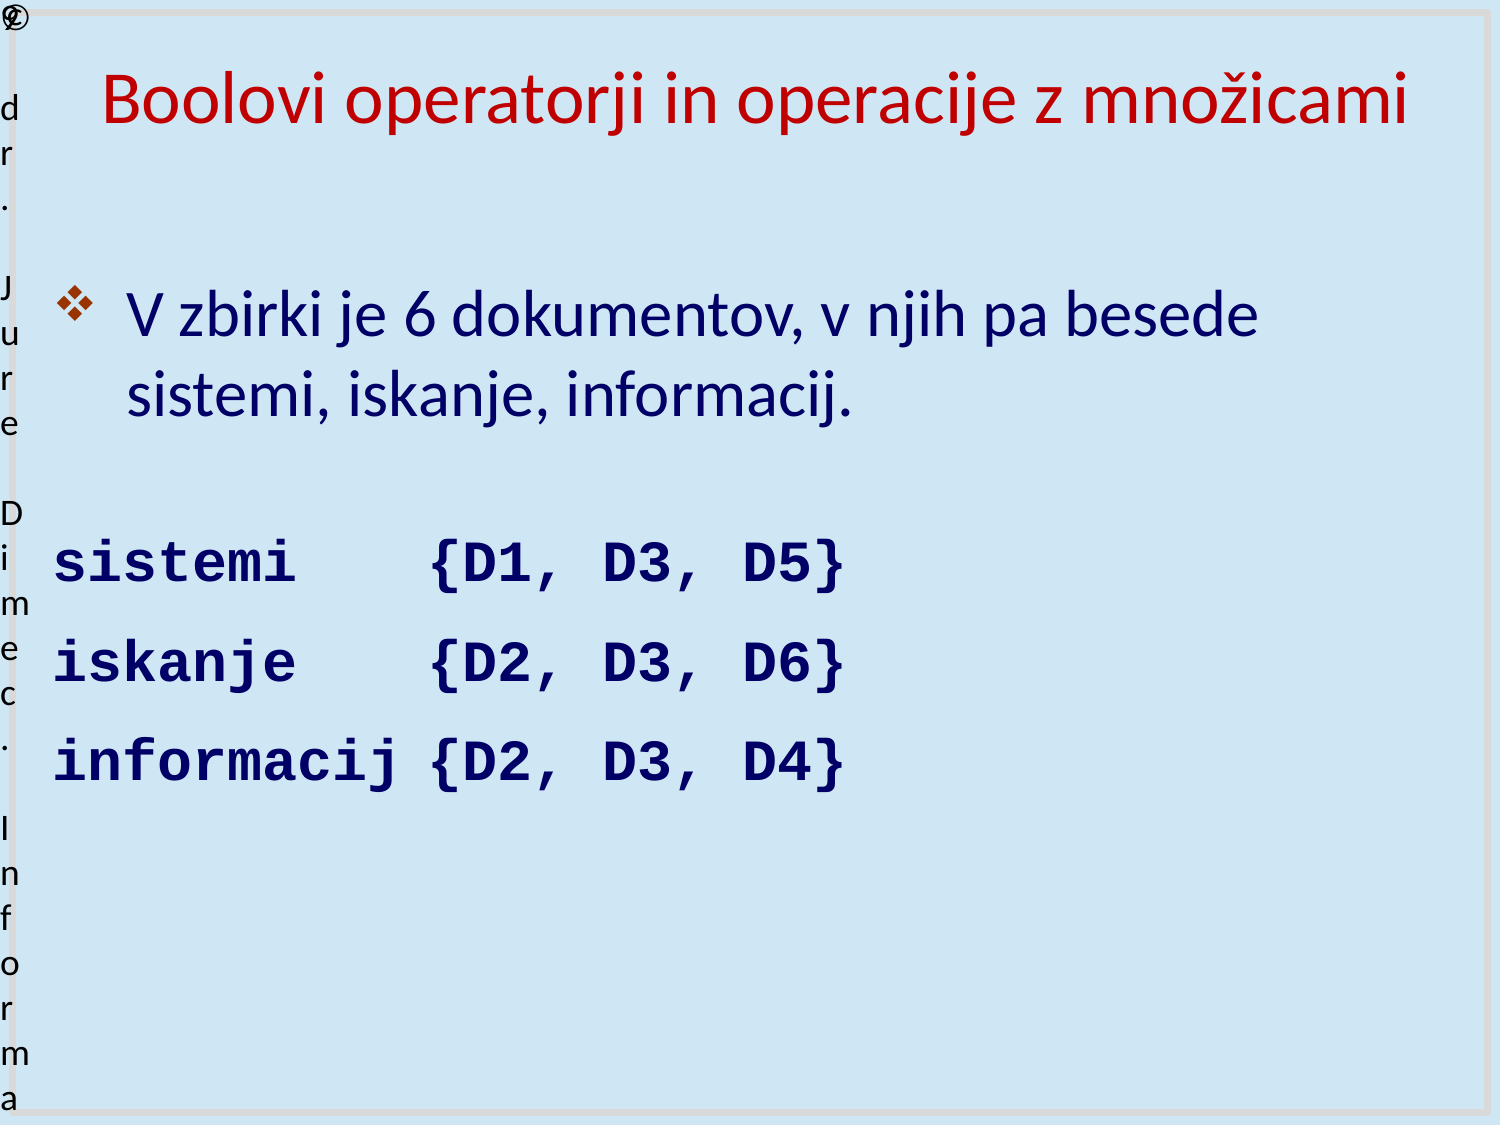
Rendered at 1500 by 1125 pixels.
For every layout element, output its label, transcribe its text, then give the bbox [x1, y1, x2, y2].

list V zbirki je 6 dokumentov, v njih pa besede sistemi, iskanje, informacij. sistemi {D1, D3, D5} iskanje {D2, D3, D6} informacij {D2, D3, D4} [37, 262, 1475, 1050]
title Boolovi operatorji in operacije z množicami [37, 37, 1475, 150]
